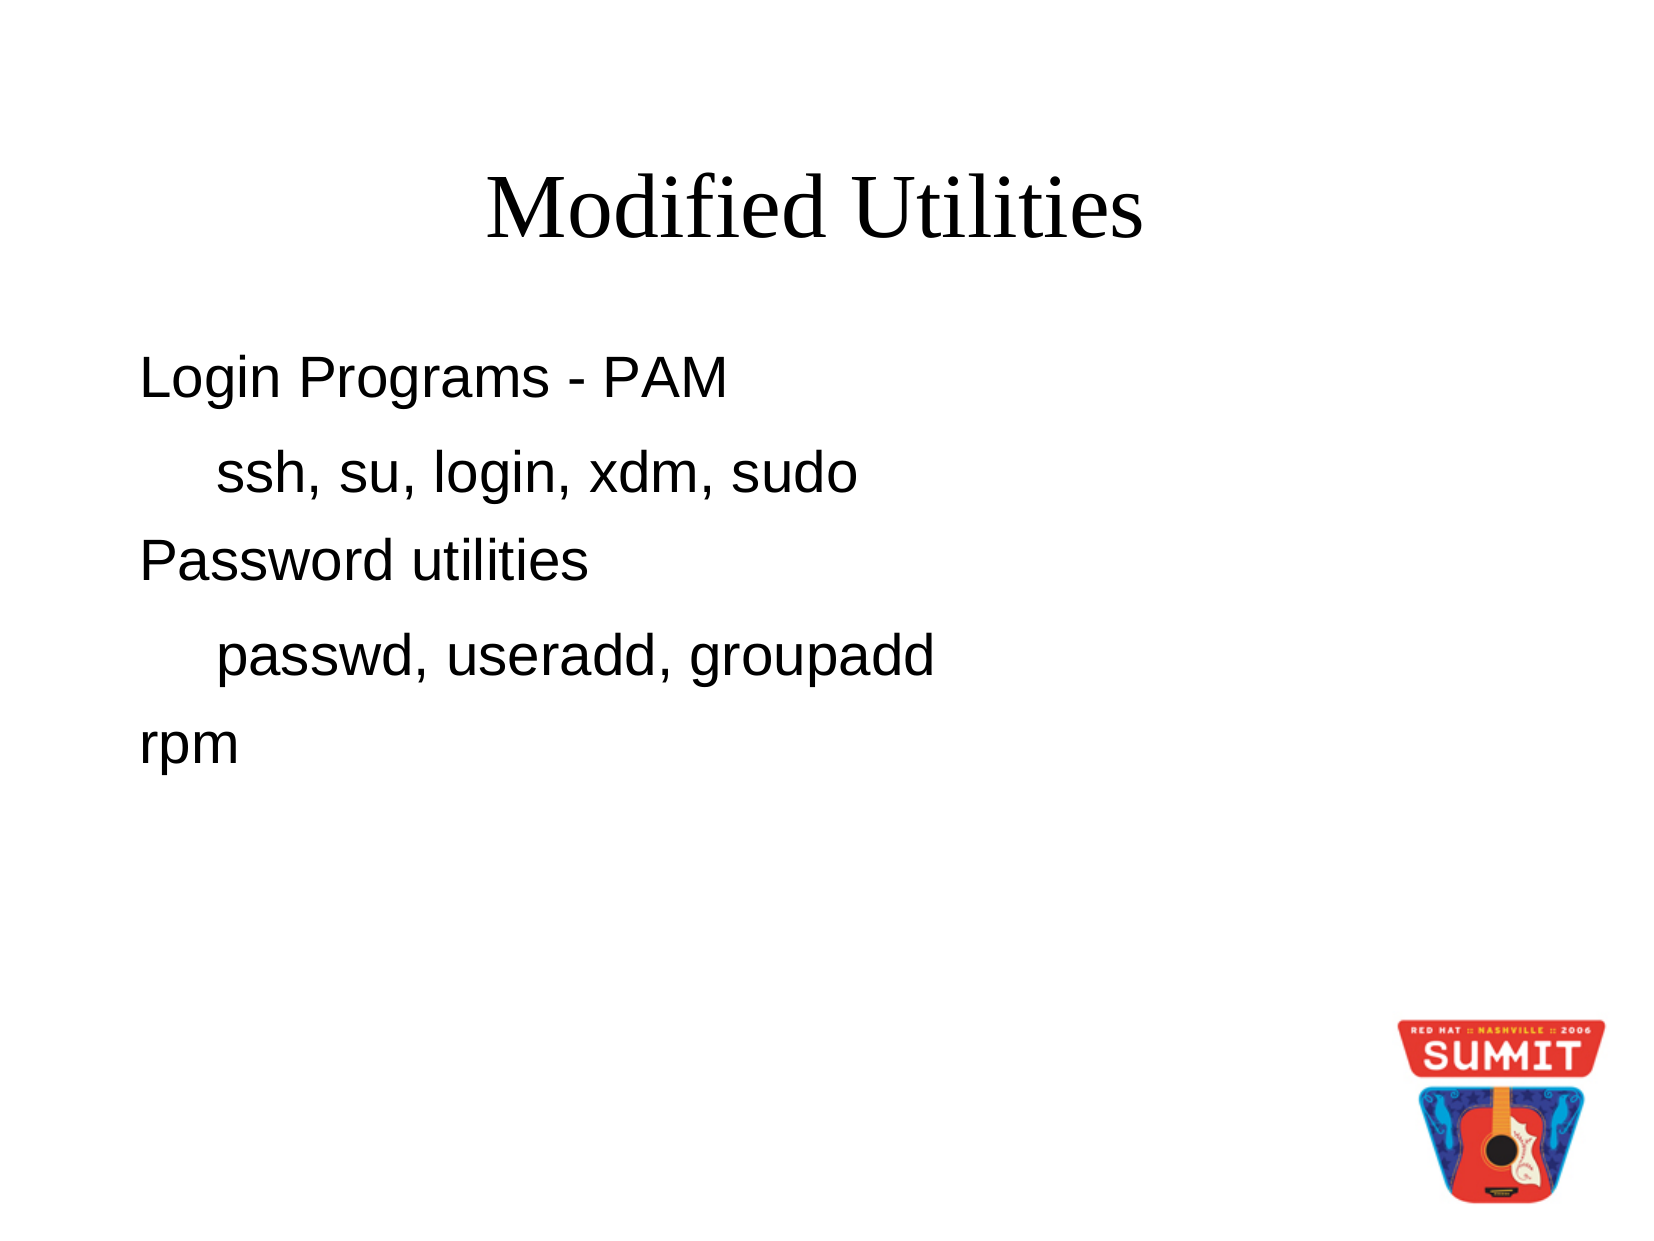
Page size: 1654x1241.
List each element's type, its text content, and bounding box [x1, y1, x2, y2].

title Modified Utilities [121, 142, 1534, 270]
list Login Programs - PAM ssh, su, login, xdm, sudo Password utilities passwd, useradd, groupadd rpm [121, 344, 1534, 1126]
picture [1392, 1011, 1611, 1211]
